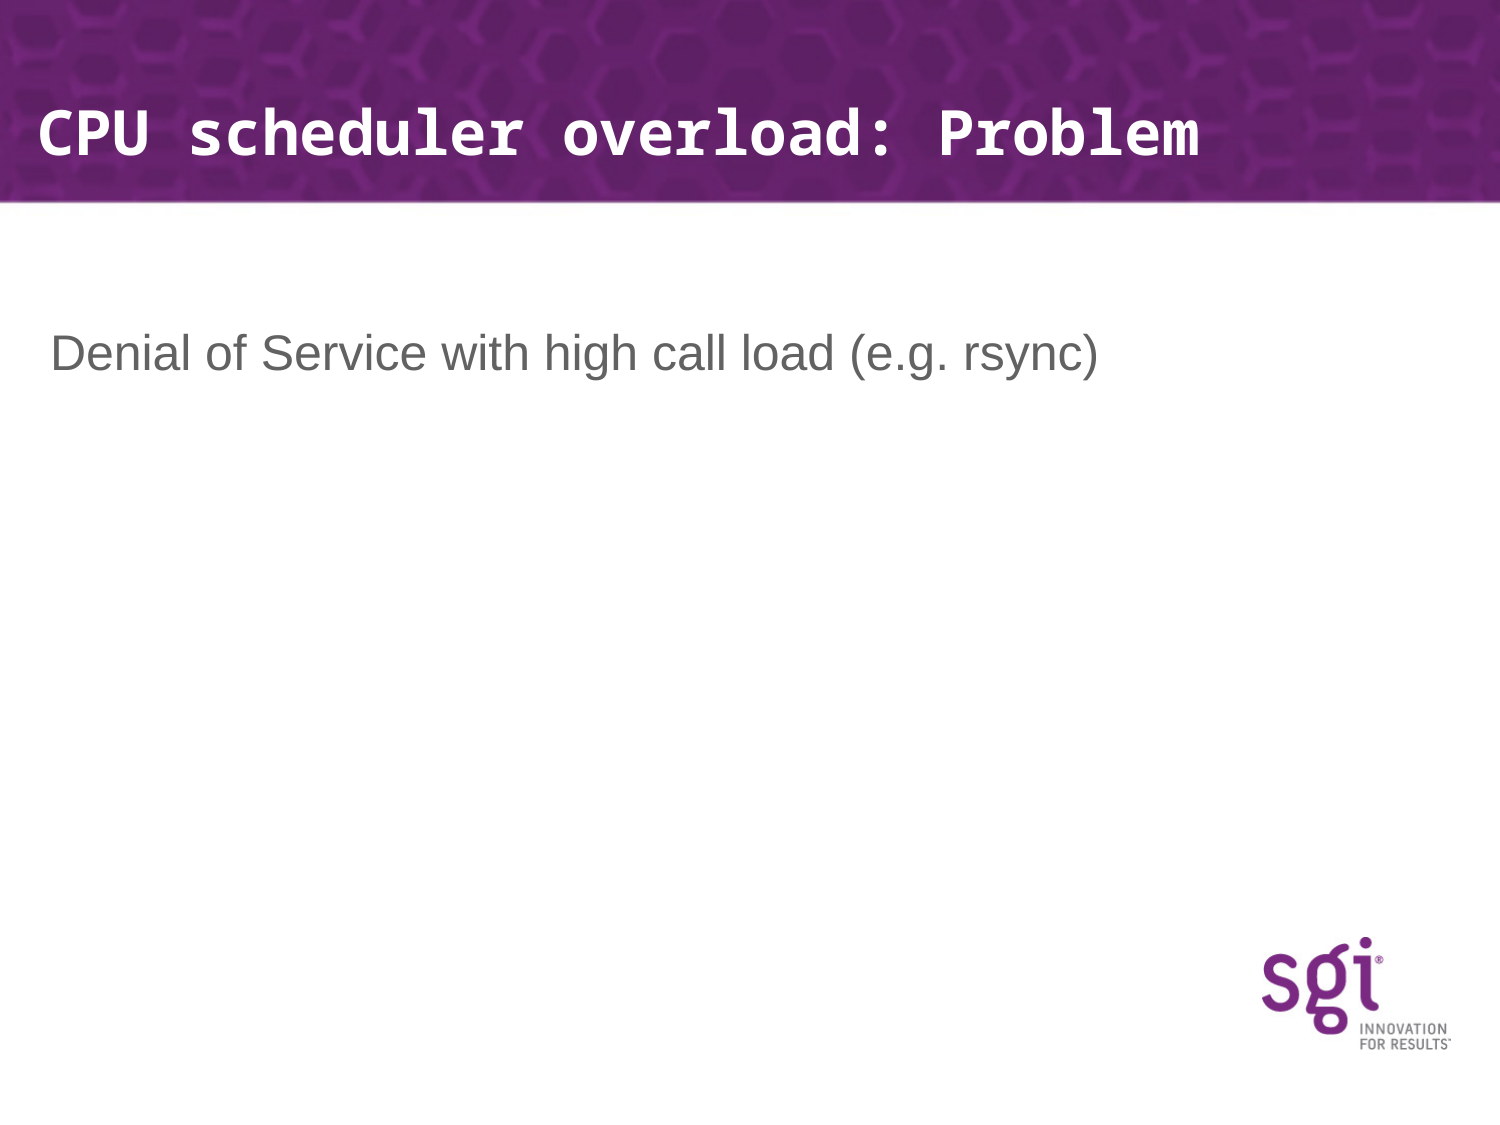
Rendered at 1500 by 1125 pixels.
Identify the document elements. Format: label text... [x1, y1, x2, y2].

picture [0, 0, 1500, 1050]
list Denial of Service with high call load (e.g. rsync) [50, 324, 1326, 848]
title CPU scheduler overload: Problem [37, 37, 1313, 226]
